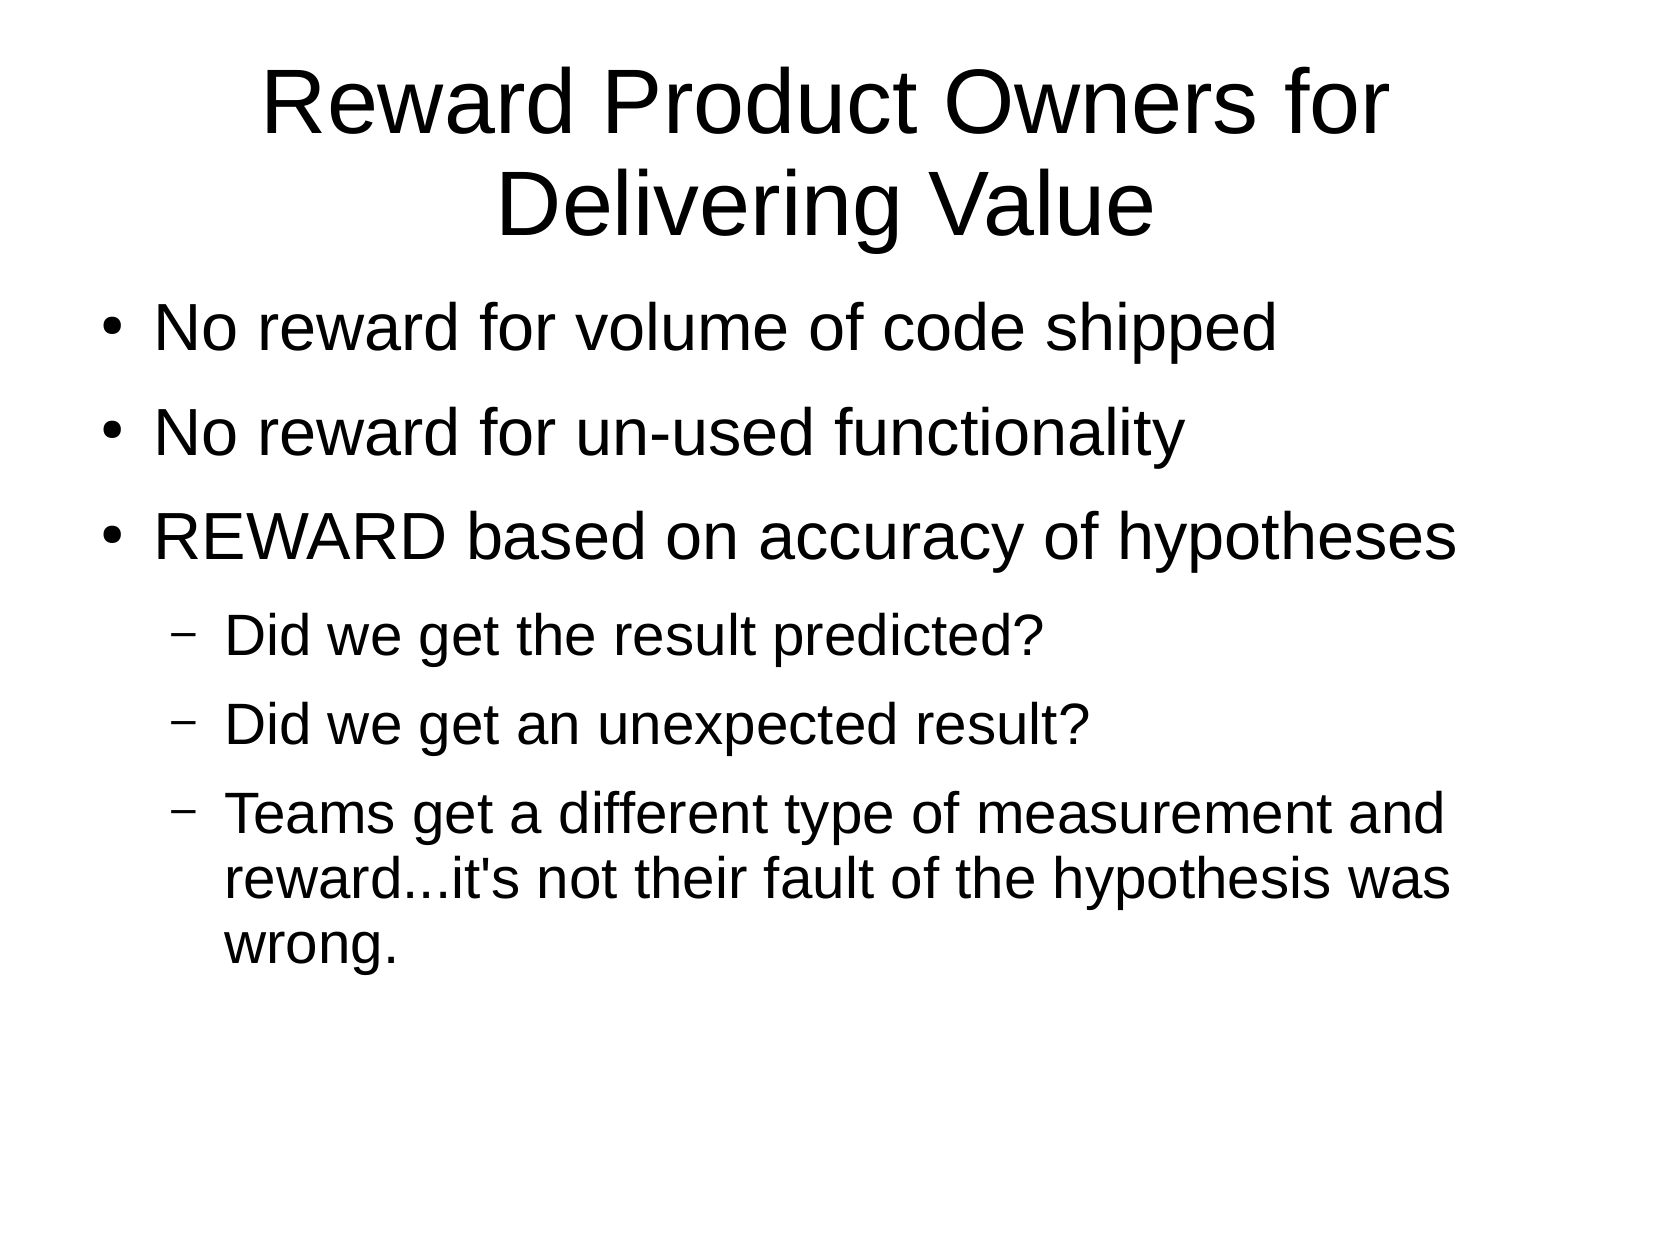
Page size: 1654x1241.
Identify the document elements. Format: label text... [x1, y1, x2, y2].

title Reward Product Owners for Delivering Value [82, 49, 1571, 257]
list No reward for volume of code shipped No reward for un-used functionality REWARD based on accuracy of hypotheses Did we get the result predicted? Did we get an unexpected result? Teams get a different type of measurement and reward...it's not their fault of the hypothesis was wrong. [82, 290, 1571, 1010]
